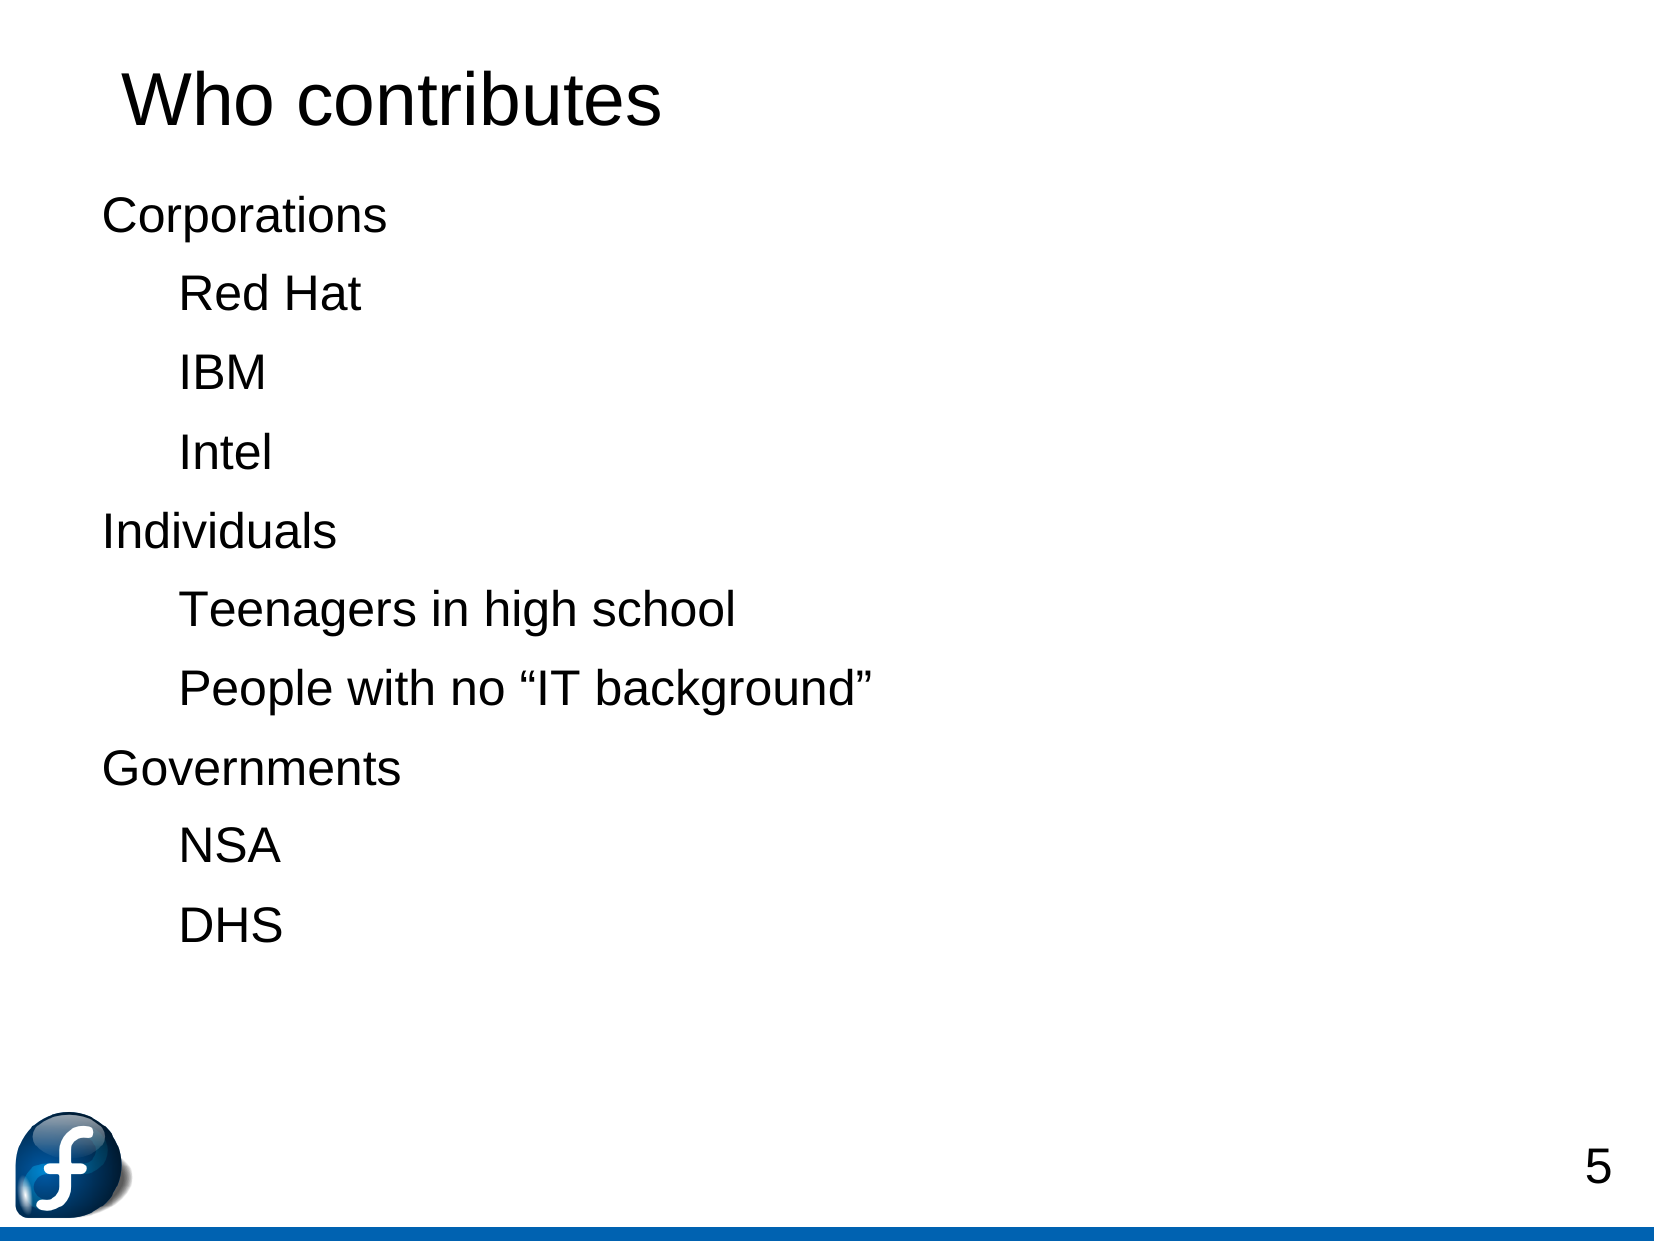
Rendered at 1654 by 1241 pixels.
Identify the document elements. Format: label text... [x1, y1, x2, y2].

list Corporations Red Hat IBM Intel Individuals Teenagers in high school People with no “IT background” Governments NSA DHS [83, 187, 1538, 1126]
text_box <number> [1384, 1137, 1613, 1201]
picture [11, 1105, 133, 1227]
title Who contributes [121, 37, 1533, 161]
